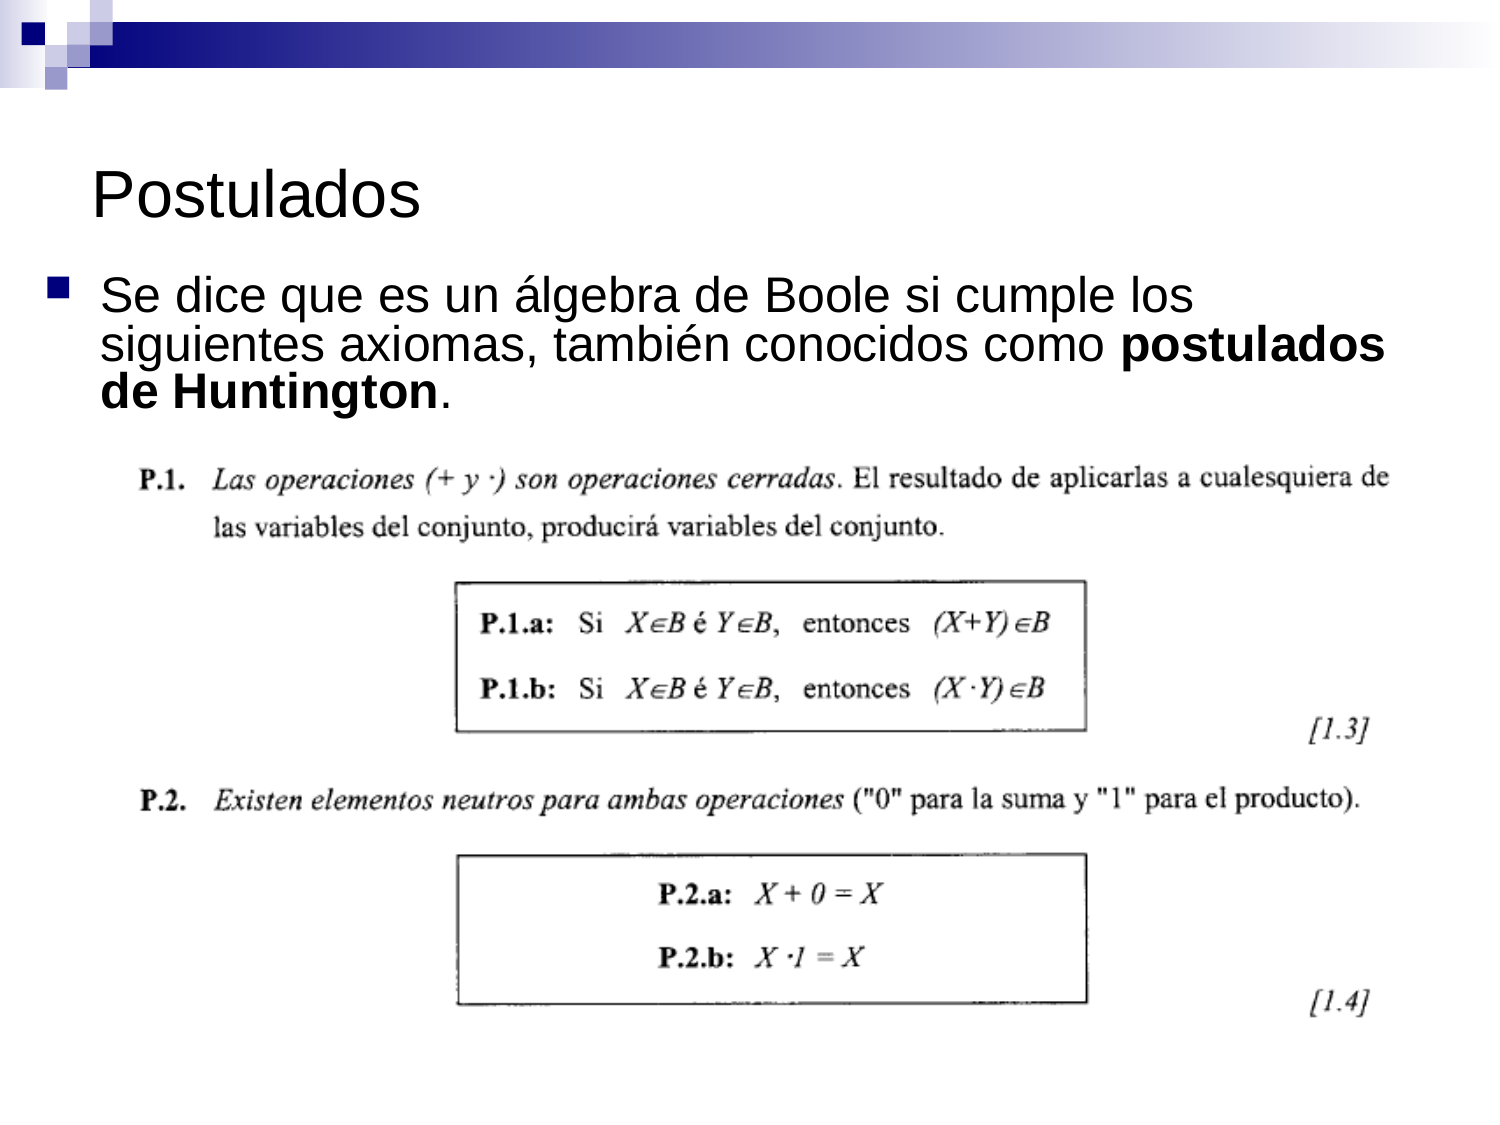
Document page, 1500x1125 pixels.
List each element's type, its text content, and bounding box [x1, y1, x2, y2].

title Postulados [76, 78, 1427, 304]
picture [123, 456, 1400, 1035]
list Se dice que es un álgebra de Boole si cumple los siguientes axiomas, también conocidos como postulados de Huntington. [29, 267, 1426, 457]
